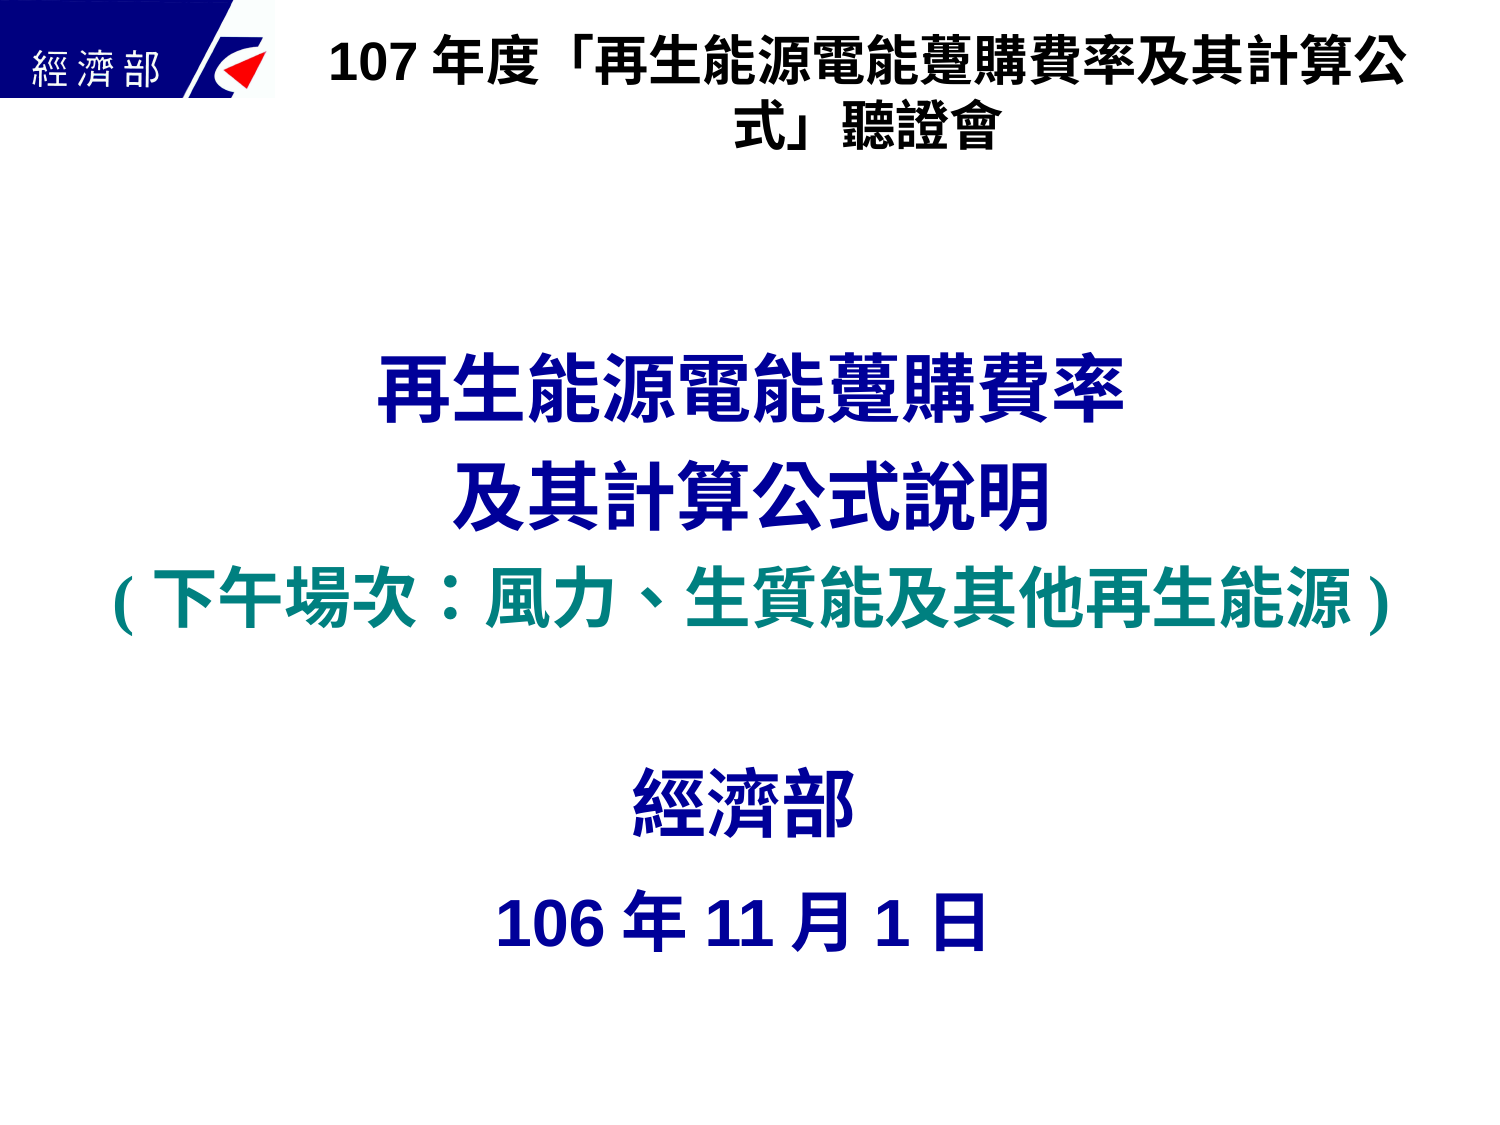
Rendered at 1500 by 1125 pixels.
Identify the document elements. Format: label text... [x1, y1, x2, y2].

picture [0, 0, 276, 98]
text_box 再生能源電能躉購費率 及其計算公式說明 (下午場次：風力、生質能及其他再生能源) [76, 326, 1427, 634]
chart [0, 0, 277, 100]
text_box 107年度「再生能源電能躉購費率及其計算公式」聽證會 [277, 18, 1459, 164]
text_box 經濟部 106年11月1日 [383, 634, 1105, 968]
